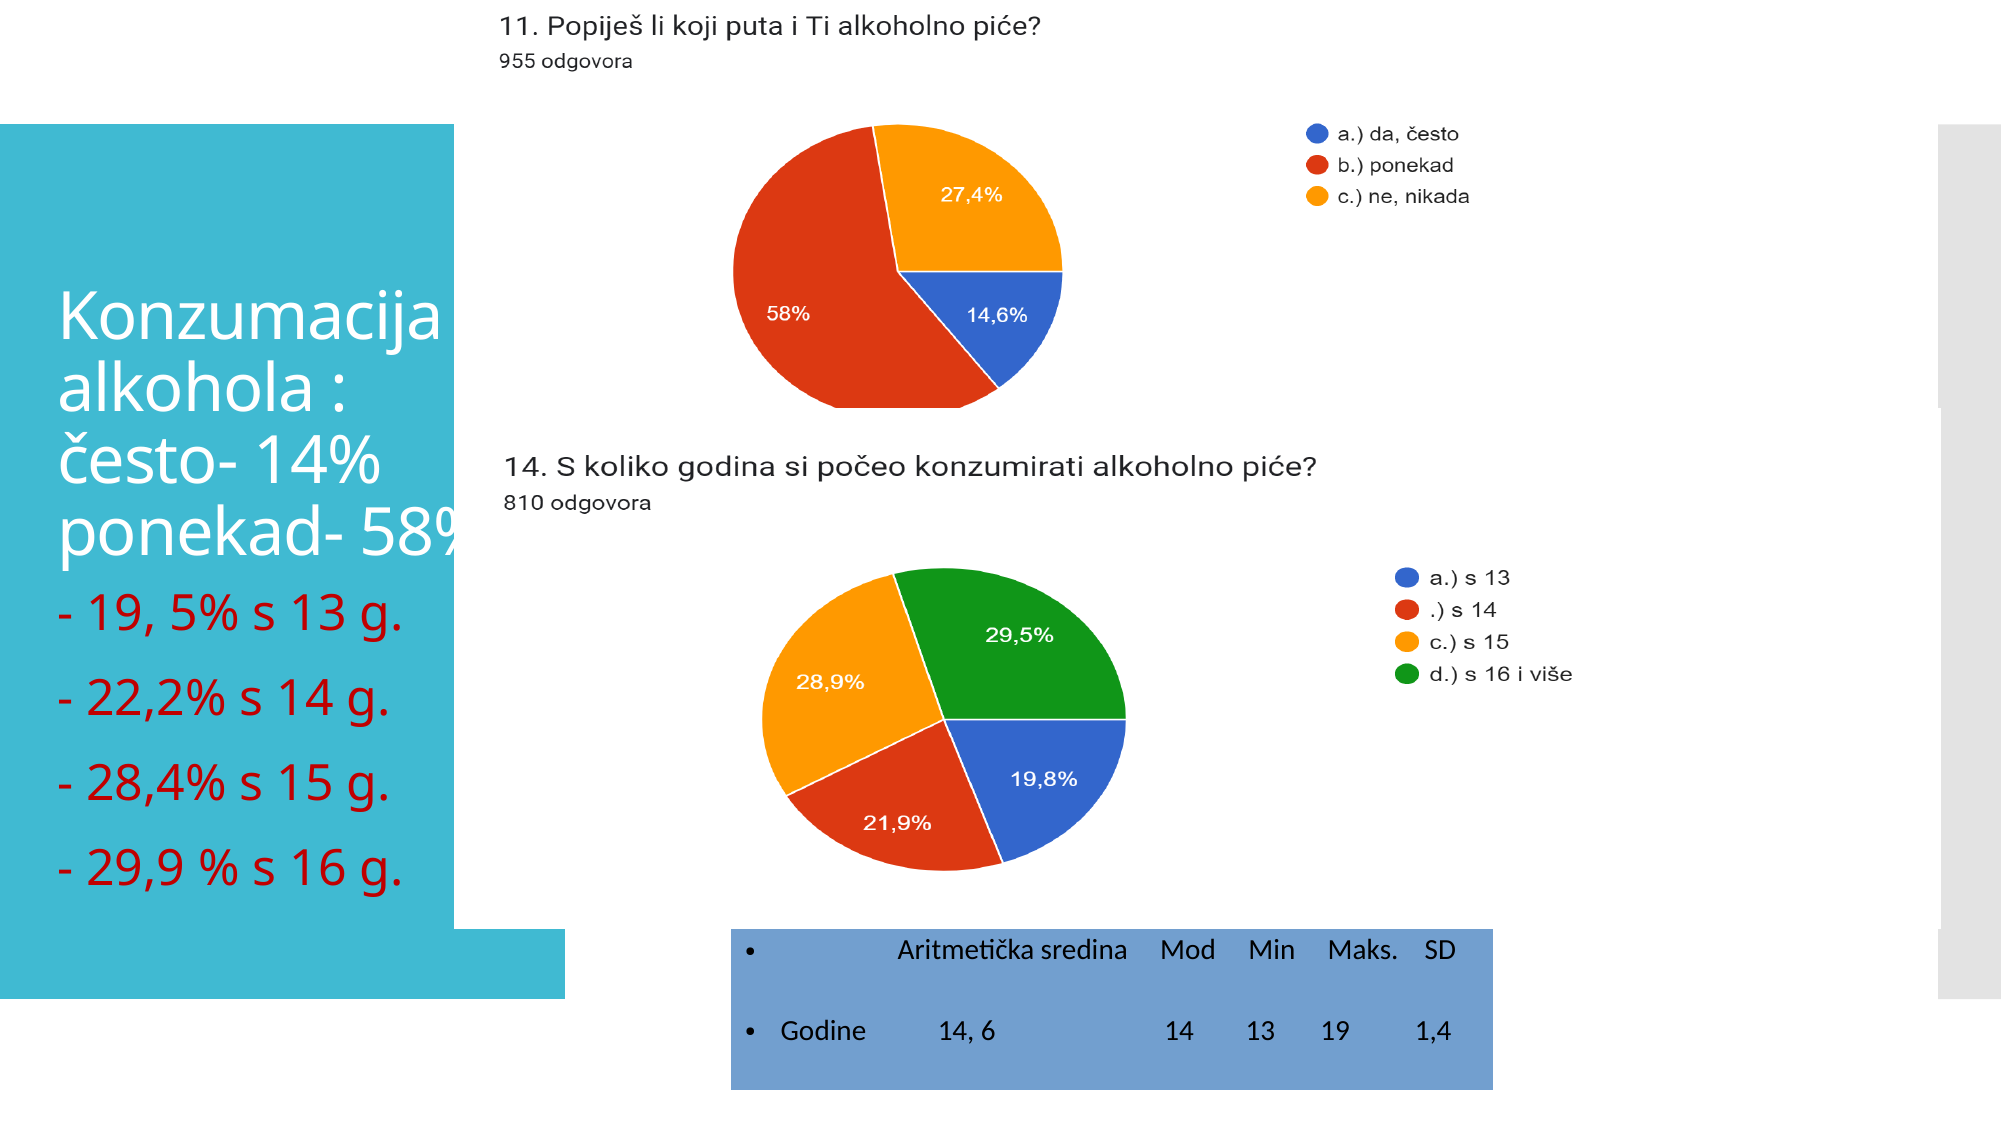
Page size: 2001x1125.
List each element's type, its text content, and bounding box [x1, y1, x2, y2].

table_cell Godine 14, 6 14 13 19 1,4 [731, 1009, 1493, 1090]
table_header Aritmetička sredina Mod Min Maks. SD [731, 929, 1493, 1009]
picture [454, 0, 1941, 929]
list - 19, 5% s 13 g. - 22,2% s 14 g. - 28,4% s 15 g. - 29,9 % s 16 g. [41, 573, 507, 955]
title Konzumacija alkohola : često- 14% ponekad- 58% [41, 187, 454, 573]
